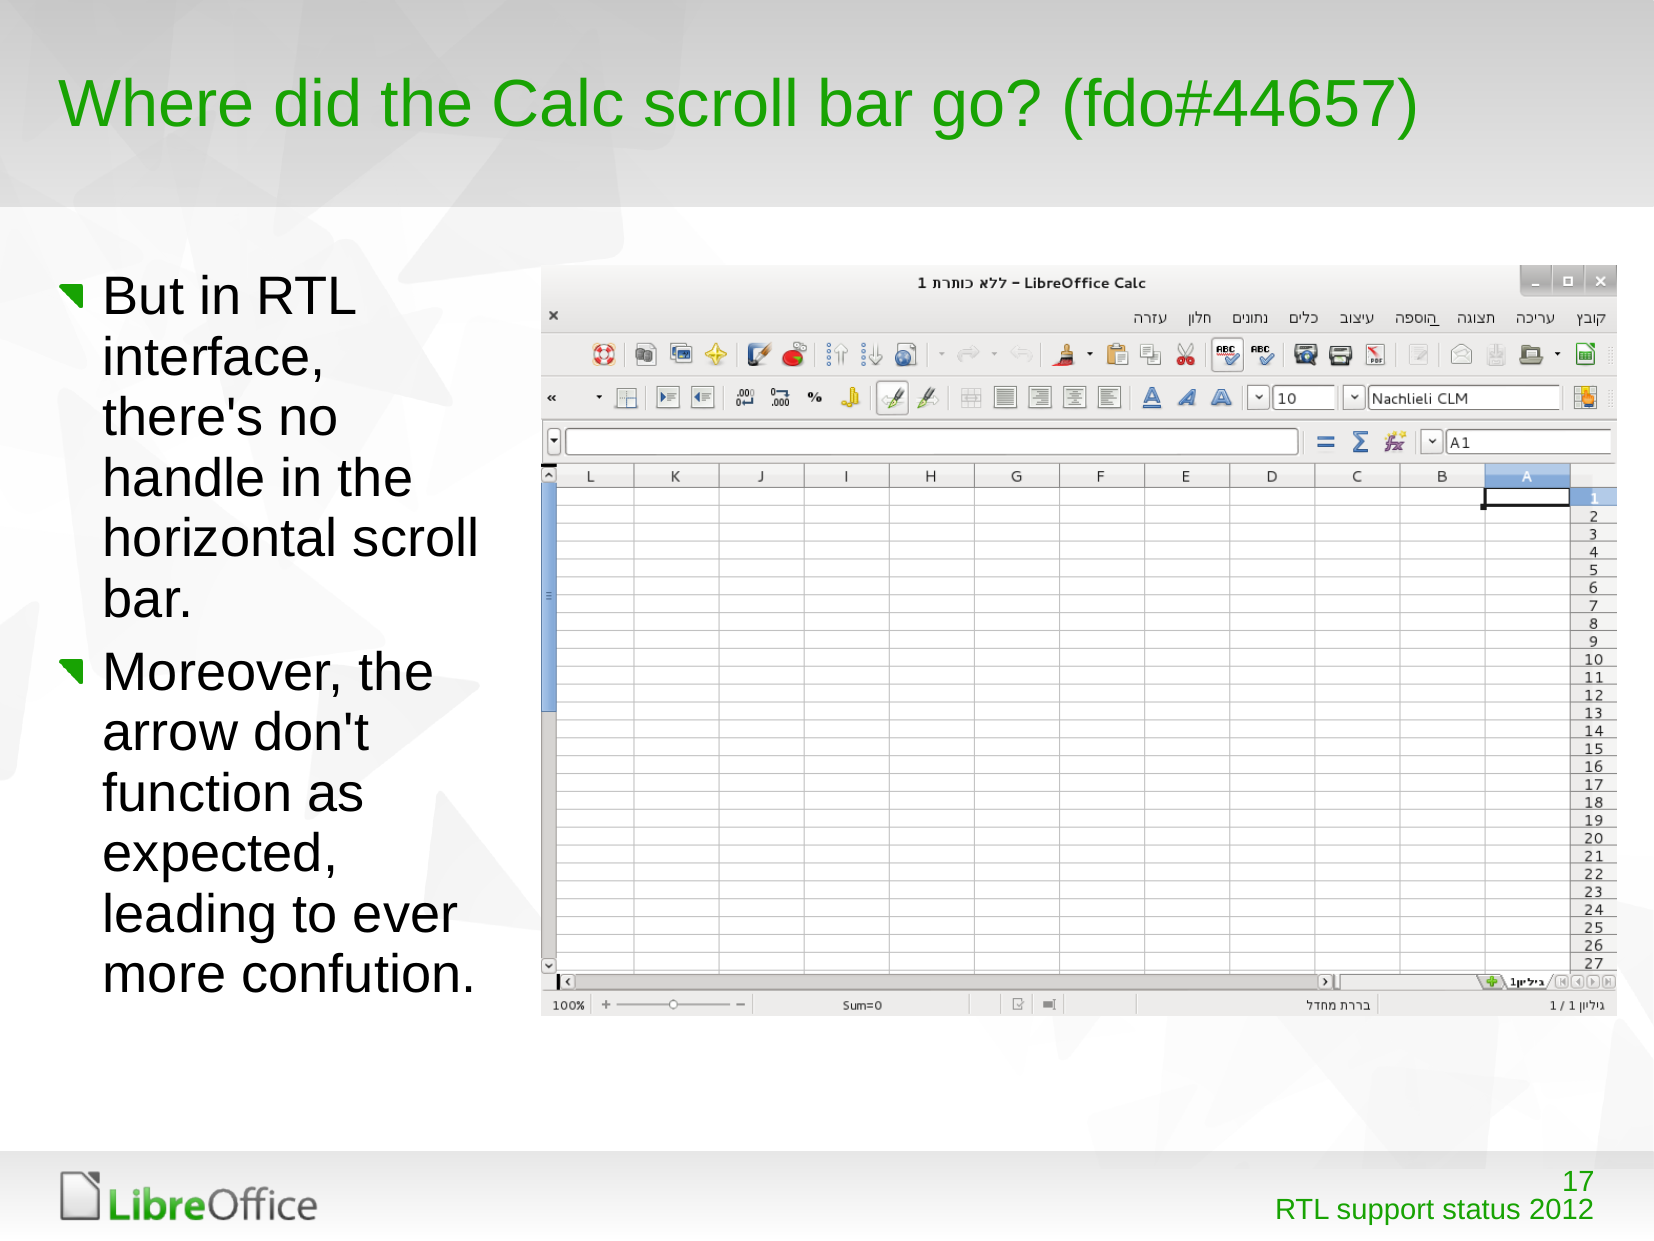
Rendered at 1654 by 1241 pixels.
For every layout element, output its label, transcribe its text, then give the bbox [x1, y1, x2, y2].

title Where did the Calc scroll bar go? (fdo#44657) [59, 29, 1595, 178]
list But in RTL interface, there's no handle in the horizontal scroll bar. Moreover, the arrow don't function as expected, leading to ever more confution. [59, 265, 502, 1005]
picture [0, 0, 1654, 1169]
picture [41, 1152, 337, 1240]
